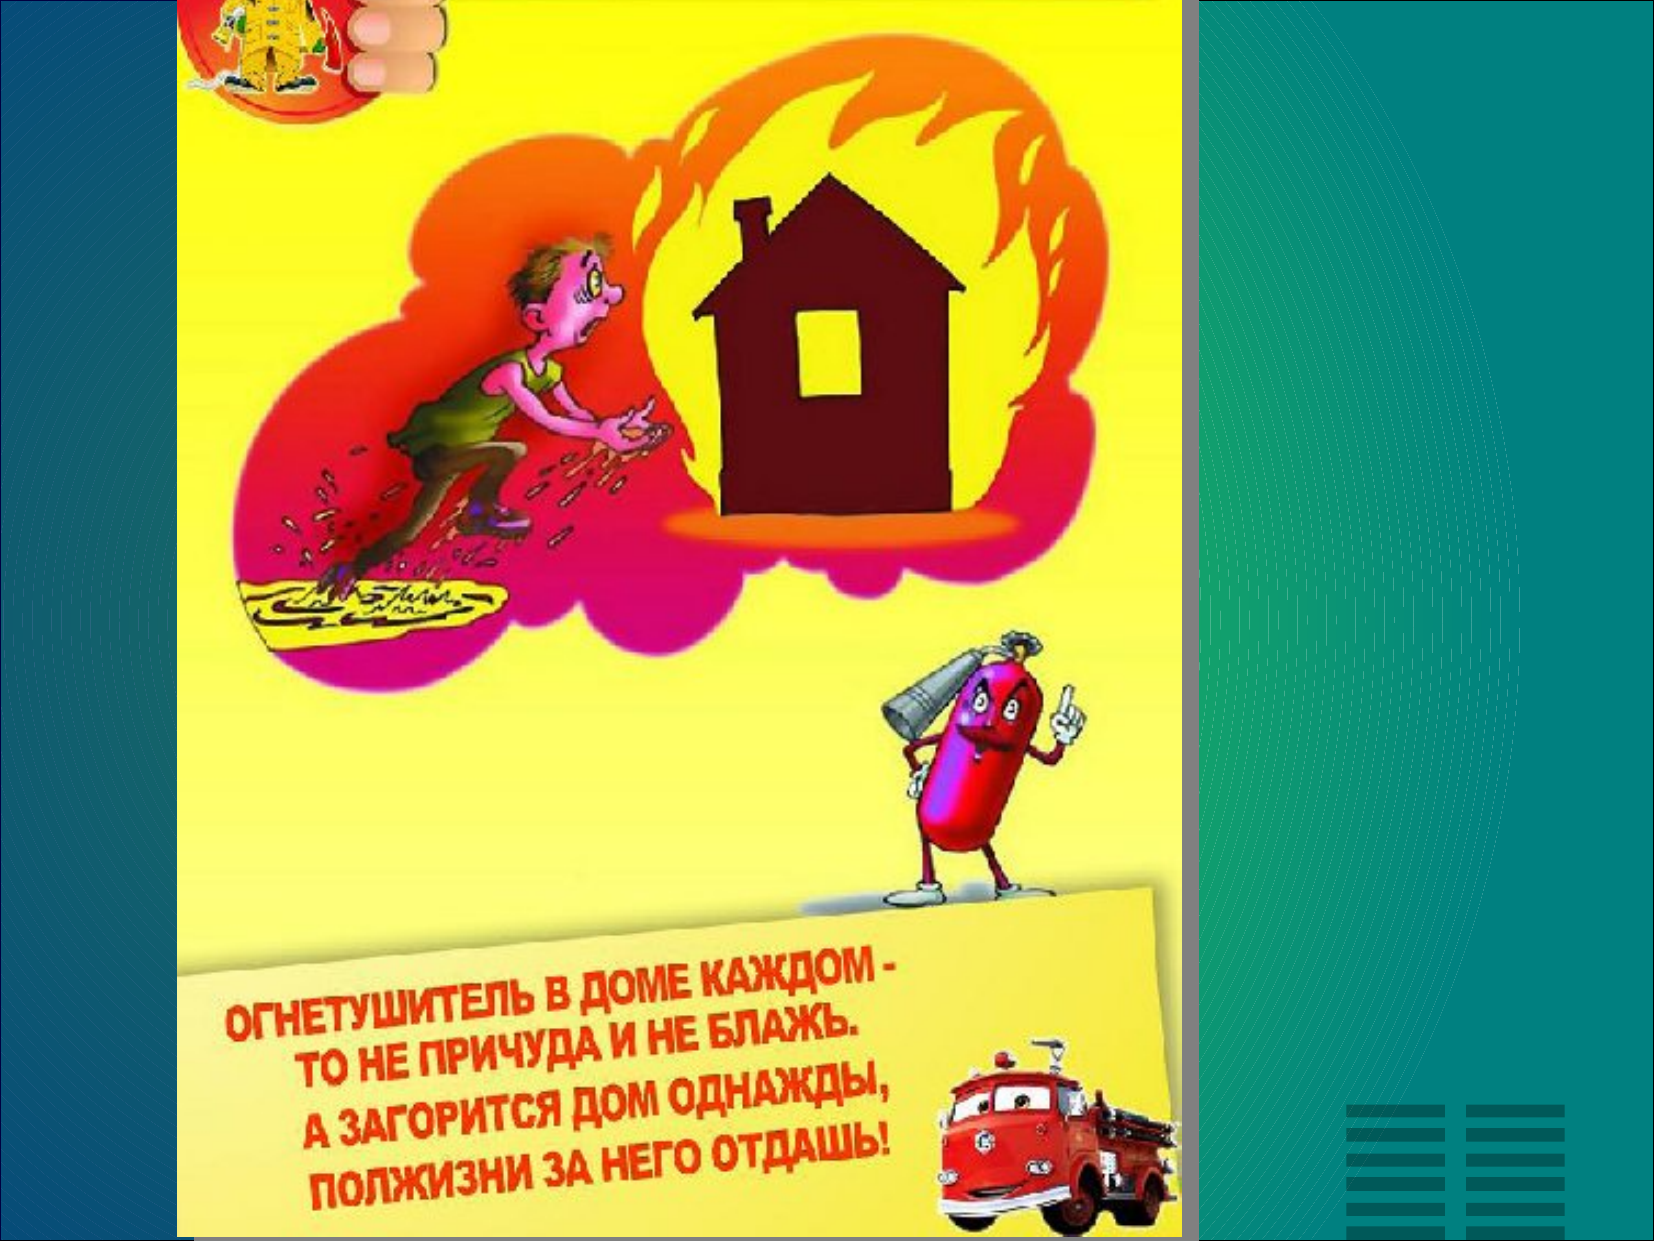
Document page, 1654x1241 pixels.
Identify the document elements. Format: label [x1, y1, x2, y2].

picture [177, 0, 1182, 1237]
